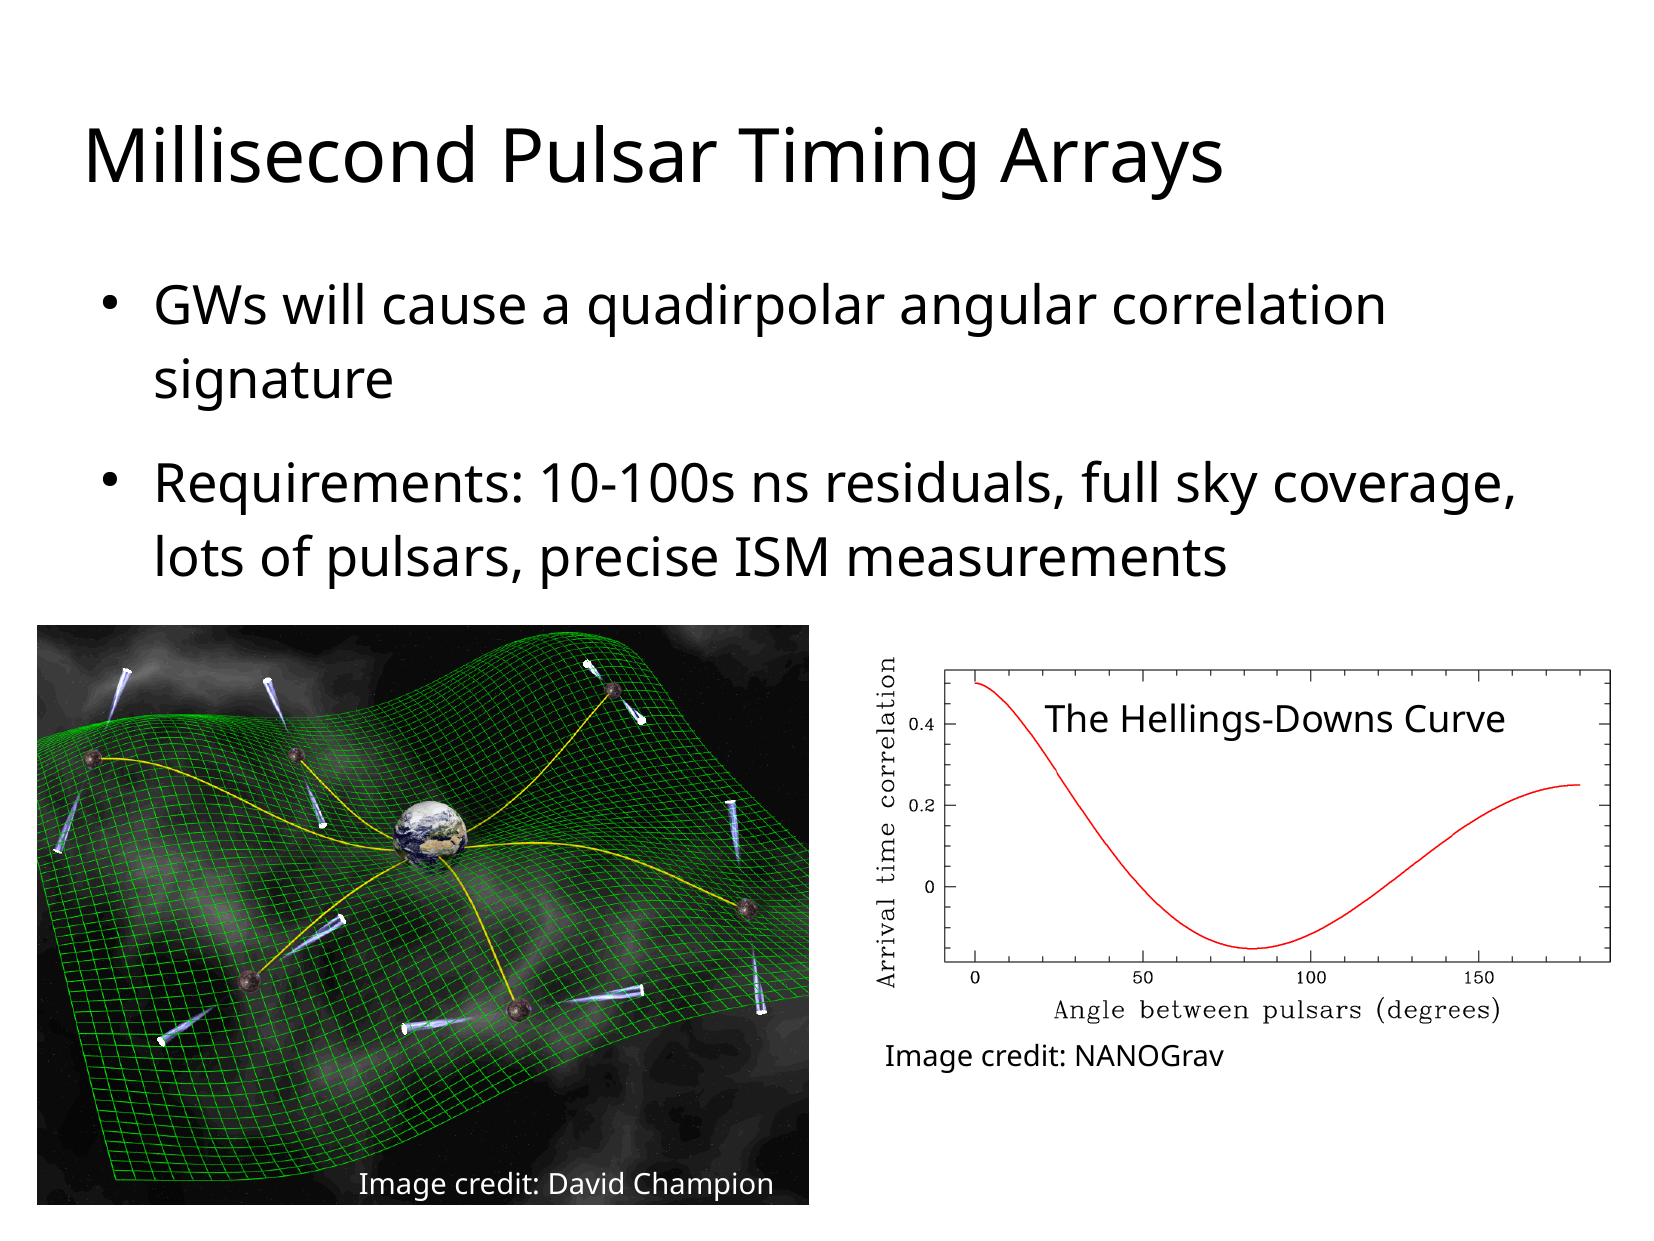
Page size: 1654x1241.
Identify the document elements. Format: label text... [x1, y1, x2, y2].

text_box The Hellings-Downs Curve [1021, 685, 1530, 755]
picture [858, 631, 1651, 1046]
title Millisecond Pulsar Timing Arrays [82, 49, 1571, 257]
picture [37, 625, 809, 1205]
text_box Image credit: NANOGrav [870, 1027, 1264, 1085]
list GWs will cause a quadirpolar angular correlation signature Requirements: 10-100s ns residuals, full sky coverage, lots of pulsars, precise ISM measurements [82, 266, 1538, 986]
text_box Image credit: David Champion [343, 1155, 829, 1213]
